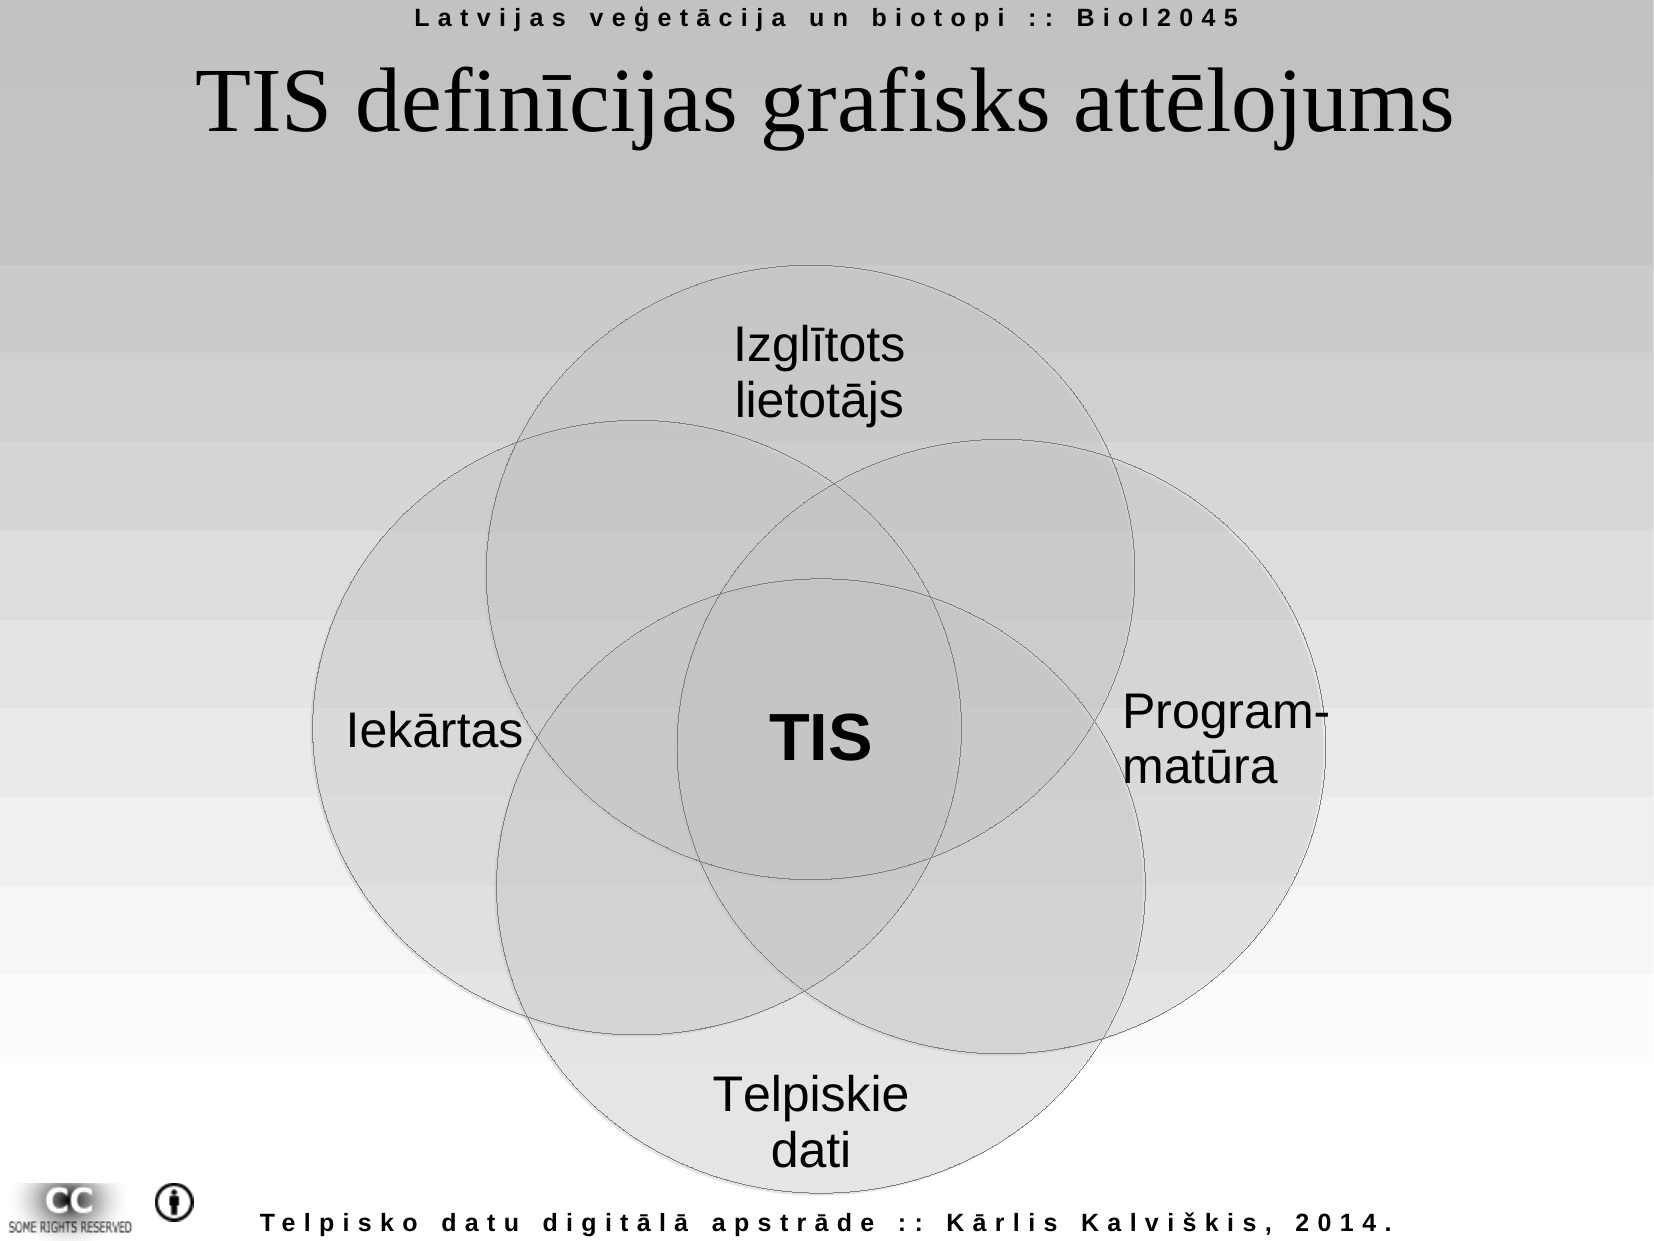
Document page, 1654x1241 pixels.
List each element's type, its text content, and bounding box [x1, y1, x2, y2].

picture [0, 0, 1654, 1241]
text_box Program- matūra [1122, 678, 1332, 799]
text_box Iekārtas [345, 695, 527, 765]
text_box Telpiskie dati [712, 1065, 917, 1179]
text_box Izglītots lietotājs [733, 315, 910, 429]
text_box TIS [769, 699, 885, 775]
title TIS definīcijas grafisks attēlojums [29, 49, 1625, 296]
text_box [310, 296, 1320, 1196]
